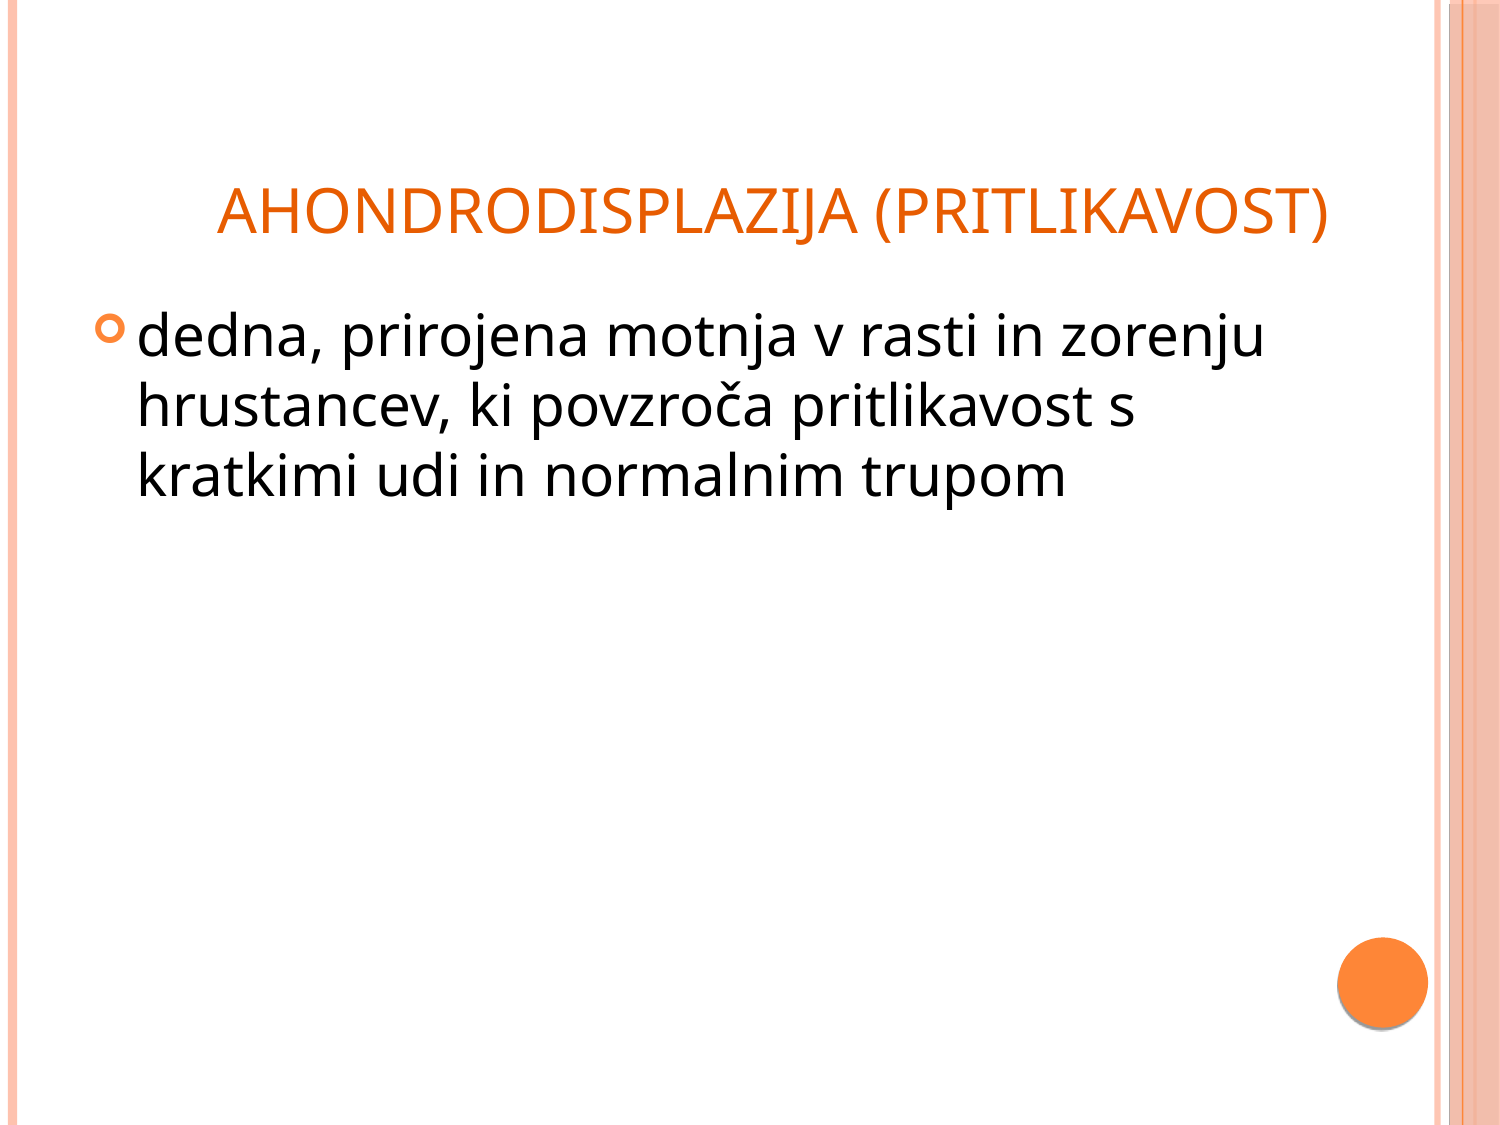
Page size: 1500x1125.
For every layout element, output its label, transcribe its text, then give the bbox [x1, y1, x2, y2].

title AHONDRODISPLAZIJA (PRITLIKAVOST) [76, 66, 1472, 254]
list dedna, prirojena motnja v rasti in zorenju hrustancev, ki povzroča pritlikavost s kratkimi udi in normalnim trupom [76, 290, 1302, 1091]
